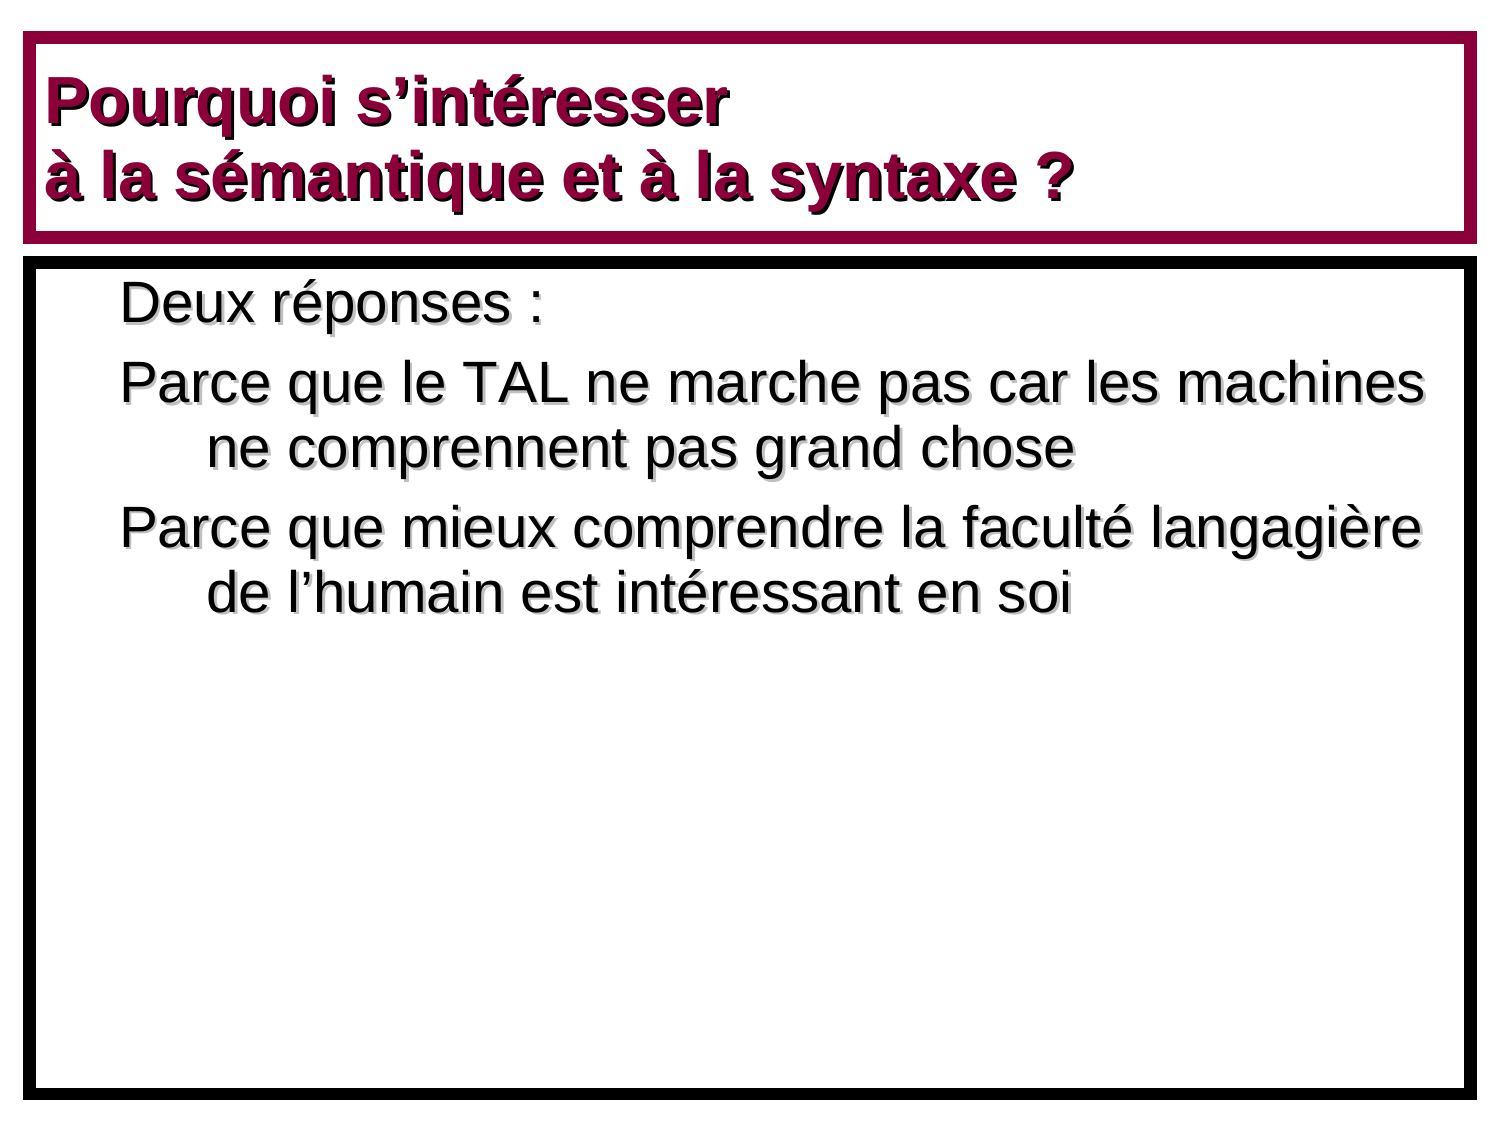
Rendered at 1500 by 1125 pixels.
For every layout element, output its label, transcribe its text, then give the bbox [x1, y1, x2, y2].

title Pourquoi s’intéresser à la sémantique et à la syntaxe ? [29, 37, 1471, 238]
list Deux réponses : Parce que le TAL ne marche pas car les machines ne comprennent pas grand chose Parce que mieux comprendre la faculté langagière de l’humain est intéressant en soi [29, 262, 1471, 1095]
